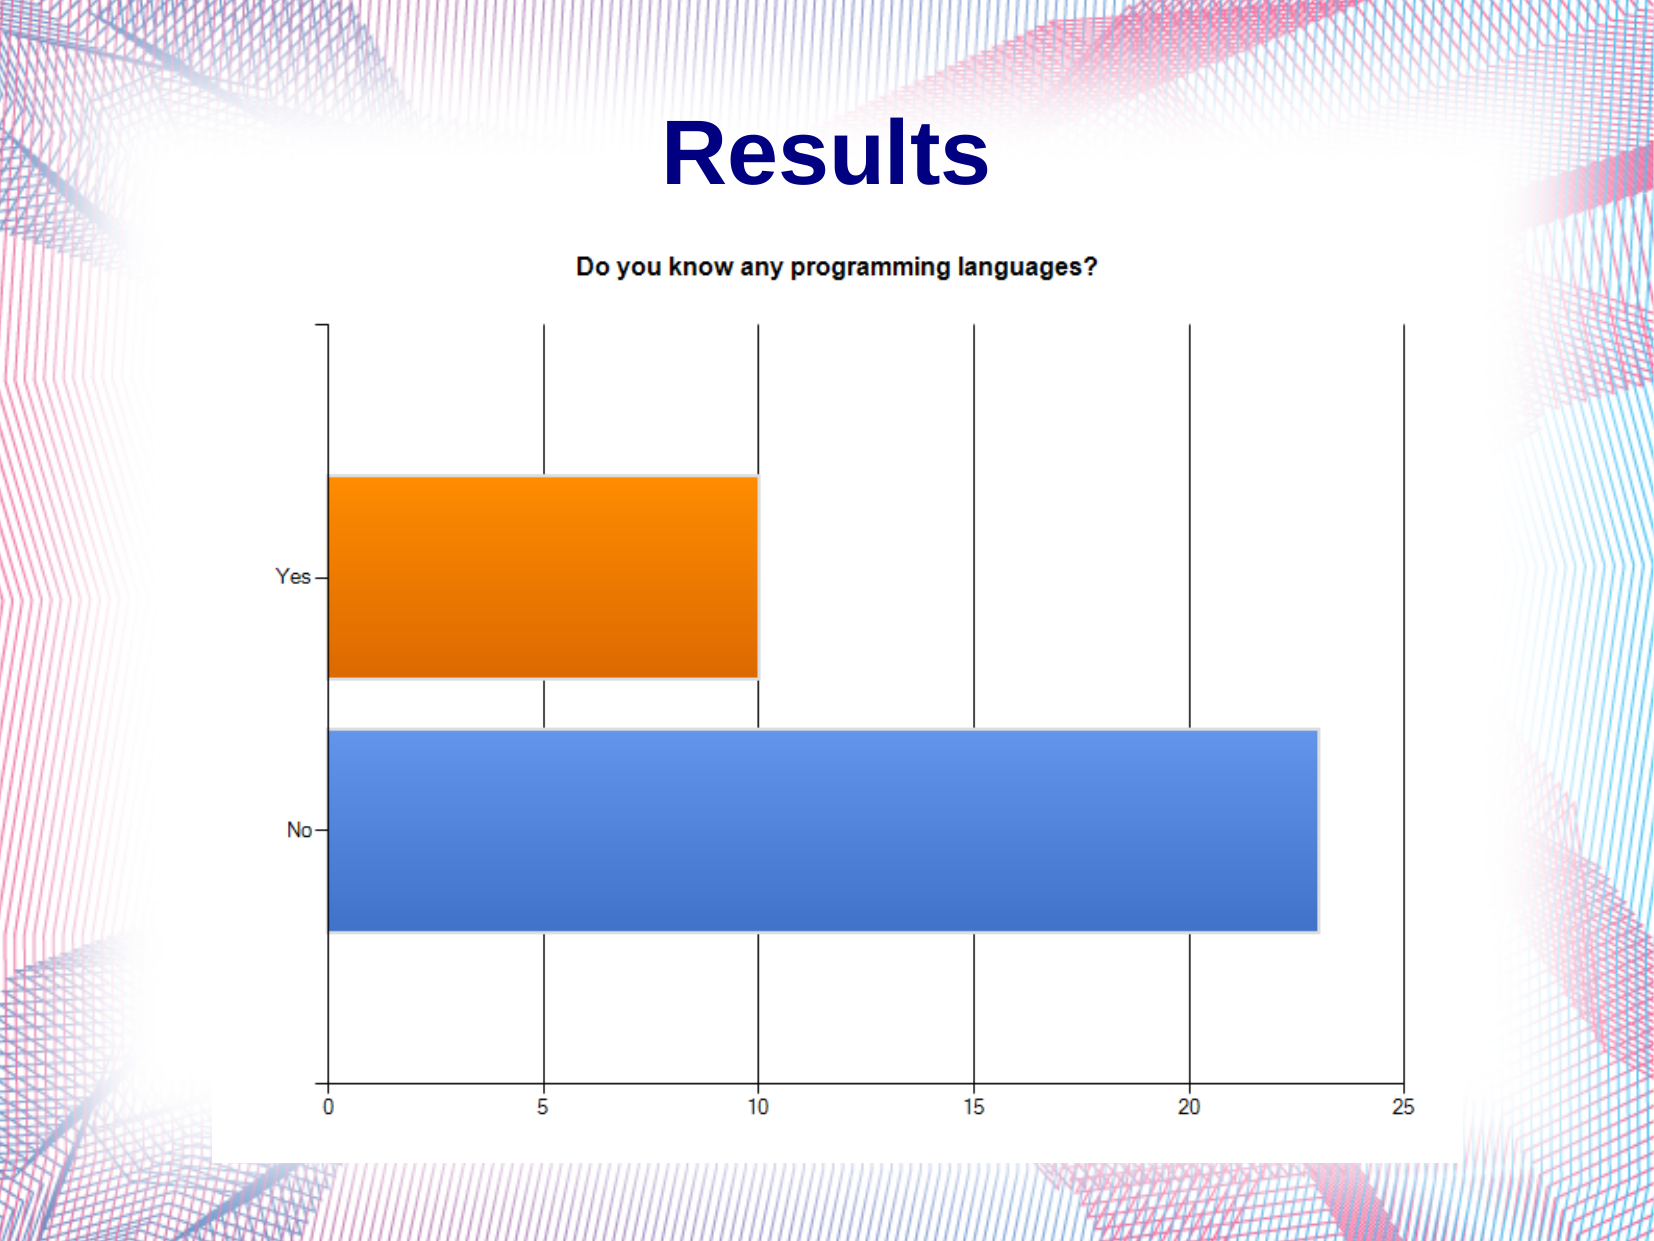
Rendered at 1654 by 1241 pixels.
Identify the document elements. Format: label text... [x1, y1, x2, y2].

picture [0, 0, 1654, 1241]
title Results [82, 49, 1571, 257]
